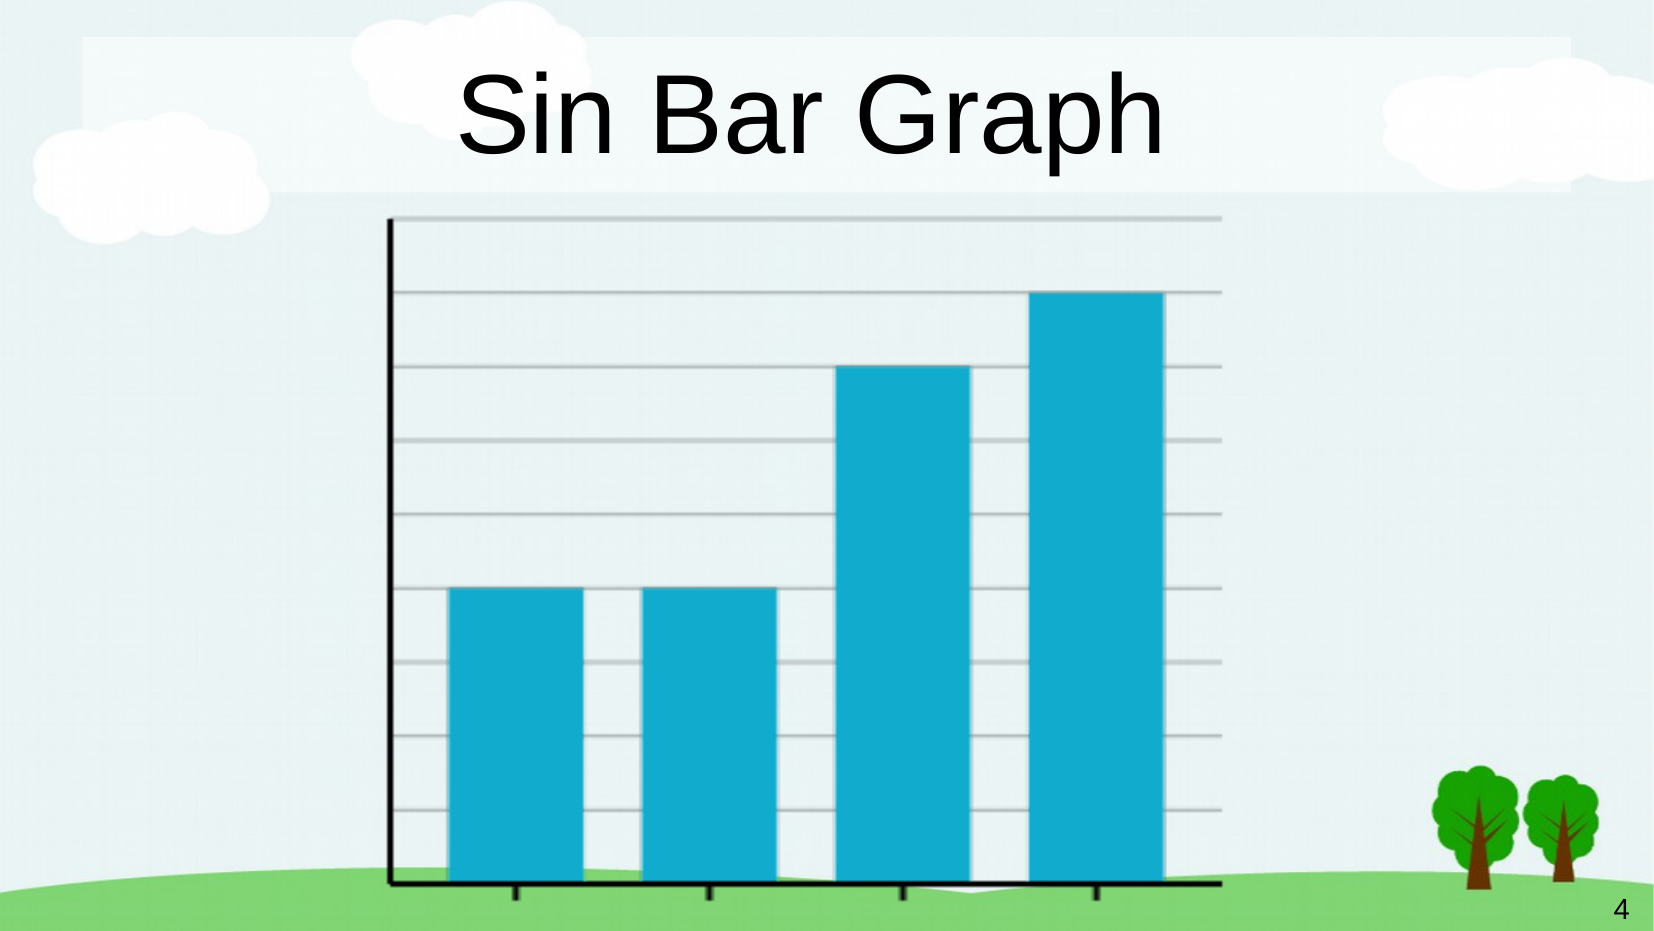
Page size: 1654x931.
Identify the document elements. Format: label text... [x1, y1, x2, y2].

title Sin Bar Graph [82, 37, 1571, 193]
picture [0, 0, 1654, 931]
